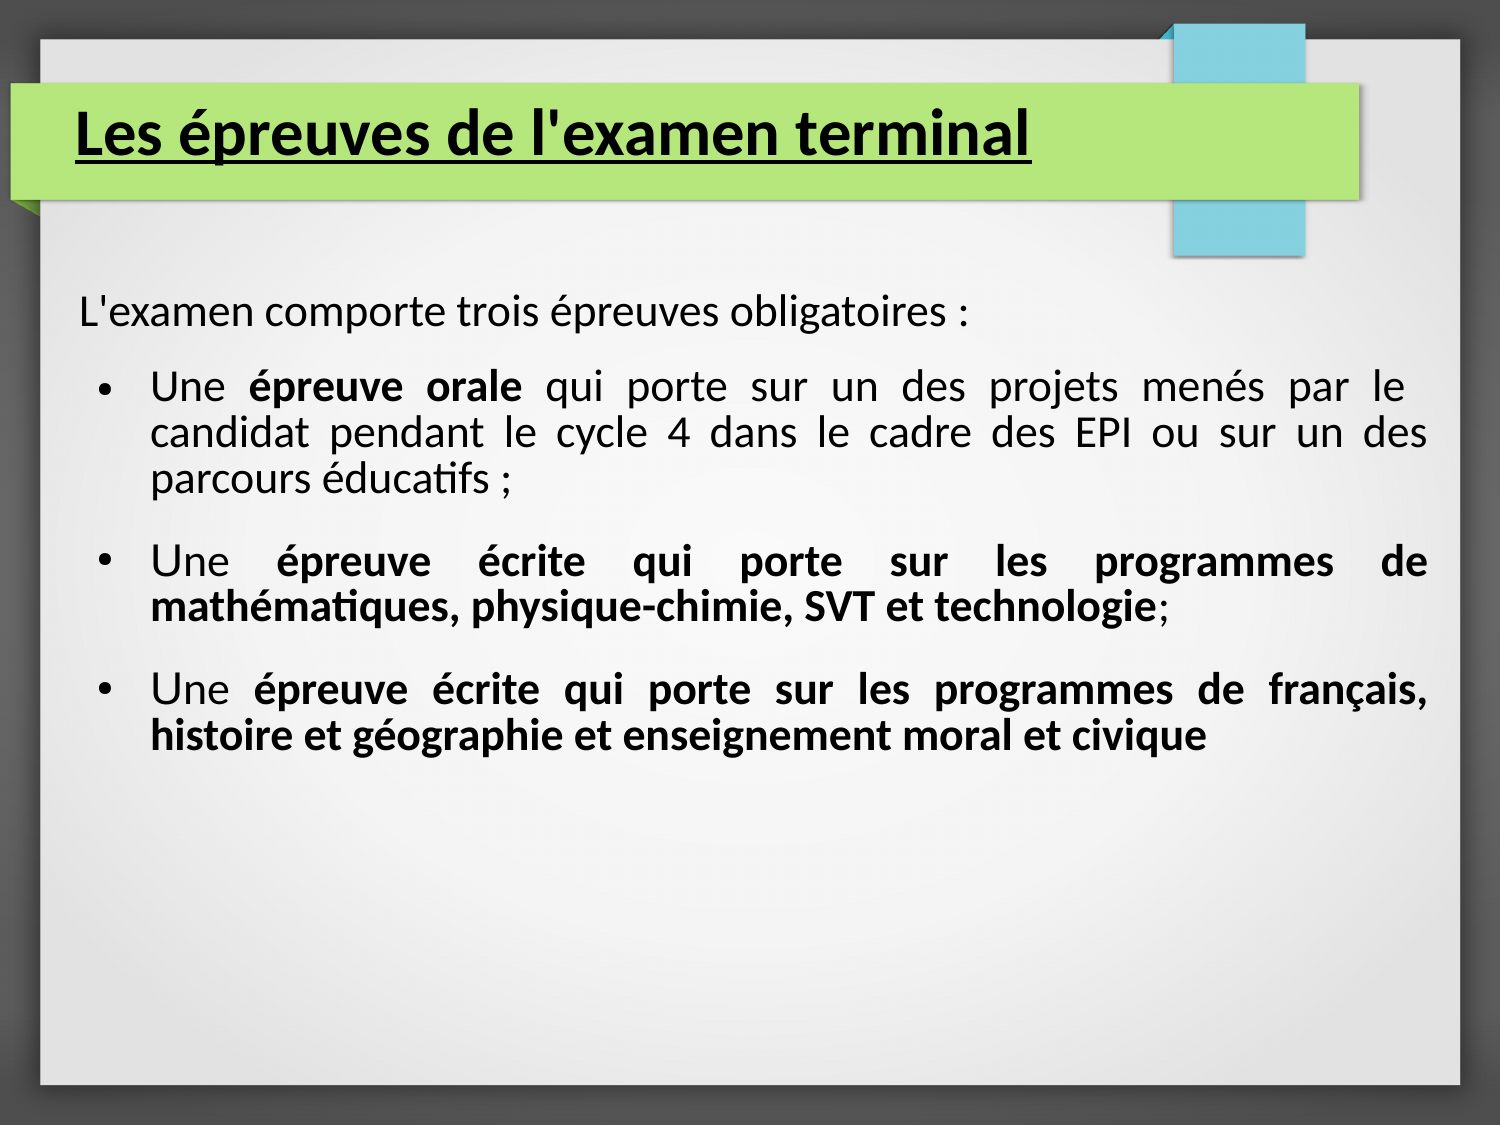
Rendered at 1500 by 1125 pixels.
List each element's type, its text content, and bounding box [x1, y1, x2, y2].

picture [0, 0, 1500, 1125]
list L'examen comporte trois épreuves obligatoires : Une épreuve orale qui porte sur un des projets menés par le candidat pendant le cycle 4 dans le cadre des EPI ou sur un des parcours éducatifs ; Une épreuve écrite qui porte sur les programmes de mathématiques, physique-chimie, SVT et technologie; Une épreuve écrite qui porte sur les programmes de français, histoire et géographie et enseignement moral et civique [79, 292, 1430, 945]
title Les épreuves de l'examen terminal [75, 44, 1425, 233]
